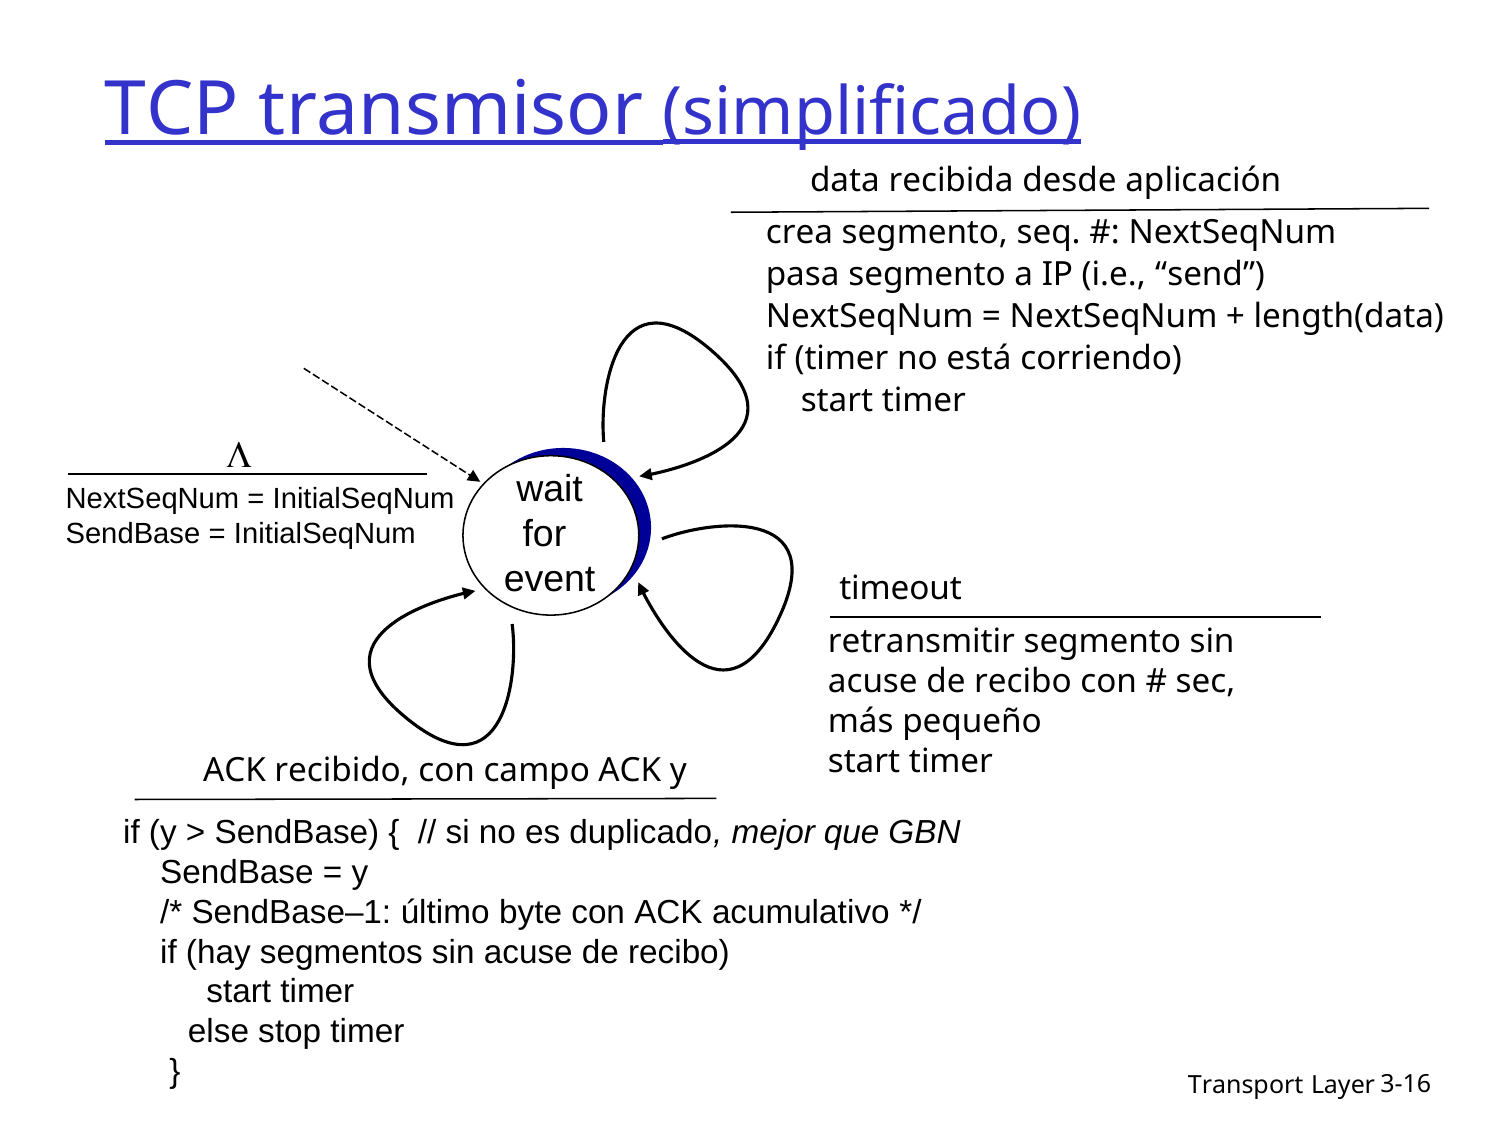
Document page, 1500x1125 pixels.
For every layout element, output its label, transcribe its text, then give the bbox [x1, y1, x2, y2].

text_box timeout [824, 558, 978, 615]
text_box ACK recibido, con campo ACK y [188, 740, 712, 796]
text_box if (y > SendBase) { // si no es duplicado, mejor que GBN SendBase = y /* SendBase–1: último byte con ACK acumulativo */ if (hay segmentos sin acuse de recibo) start timer else stop timer } [108, 802, 976, 1098]
text_box  [211, 421, 268, 483]
text_box [611, 460, 652, 595]
text_box [466, 478, 489, 593]
text_box 3-<number> [1365, 1060, 1477, 1106]
text_box retransmitir segmento sin acuse de recibo con # sec, más pequeño start timer [813, 611, 1354, 787]
text_box wait for event [489, 456, 611, 607]
text_box [524, 447, 602, 456]
title TCP transmisor (simplificado) [61, 30, 1331, 179]
text_box data recibida desde aplicación [795, 150, 1297, 207]
text_box Transport Layer [914, 1057, 1390, 1105]
text_box crea segmento, seq. #: NextSeqNum pasa segmento a IP (i.e., “send”) NextSeqNum = NextSeqNum + length(data) if (timer no está corriendo) start timer [751, 201, 1469, 466]
text_box NextSeqNum = InitialSeqNum SendBase = InitialSeqNum [50, 471, 470, 557]
text_box [512, 607, 590, 616]
